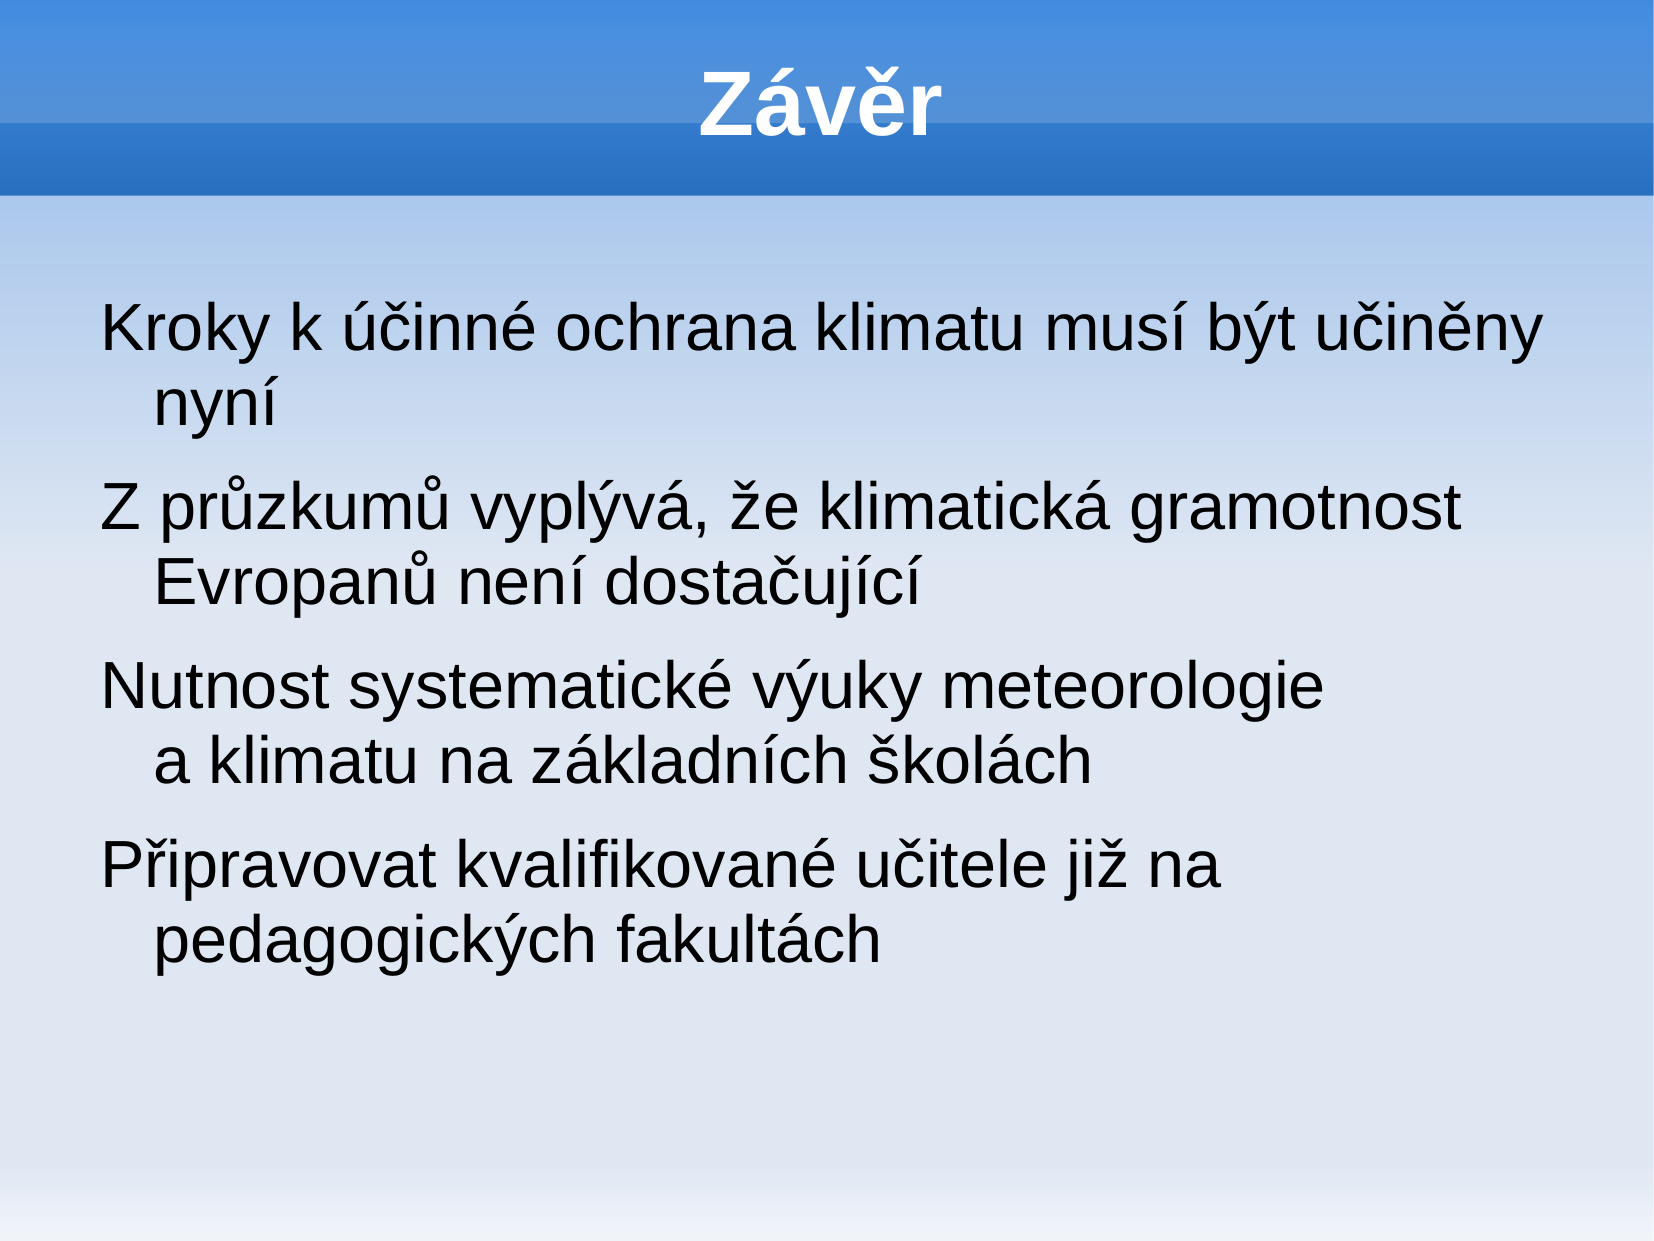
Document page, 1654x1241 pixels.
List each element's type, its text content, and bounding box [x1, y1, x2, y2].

picture [0, 0, 1654, 1241]
list Kroky k účinné ochrana klimatu musí být učiněny nyní Z průzkumů vyplývá, že klimatická gramotnost Evropanů není dostačující Nutnost systematické výuky meteorologie a klimatu na základních školách Připravovat kvalifikované učitele již na pedagogických fakultách [82, 290, 1571, 1109]
title Závěr [76, 0, 1565, 208]
